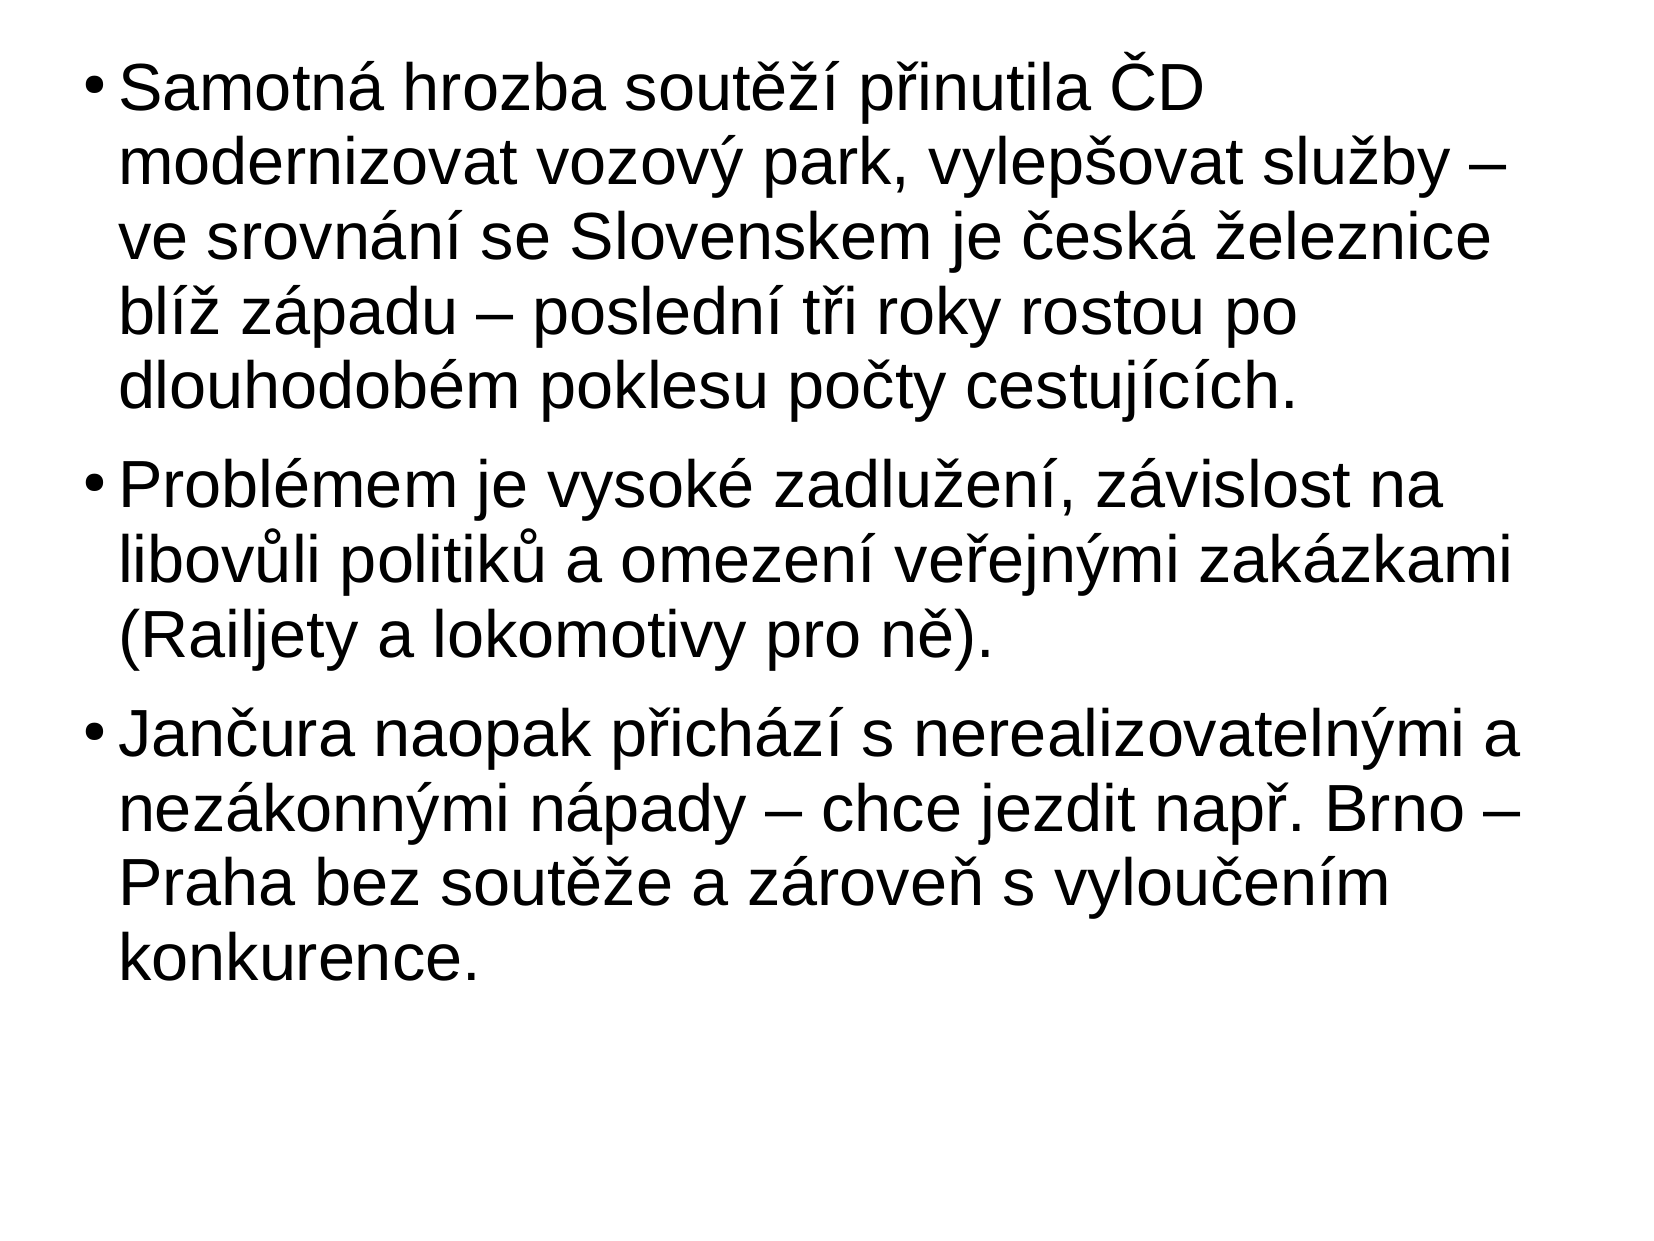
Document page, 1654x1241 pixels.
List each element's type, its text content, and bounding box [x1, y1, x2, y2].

subtitle Samotná hrozba soutěží přinutila ČD modernizovat vozový park, vylepšovat služby – ve srovnání se Slovenskem je česká železnice blíž západu – poslední tři roky rostou po dlouhodobém poklesu počty cestujících. Problémem je vysoké zadlužení, závislost na libovůli politiků a omezení veřejnými zakázkami (Railjety a lokomotivy pro ně). Jančura naopak přichází s nerealizovatelnými a nezákonnými nápady – chce jezdit např. Brno – Praha bez soutěže a zároveň s vyloučením konkurence. [82, 49, 1571, 1109]
